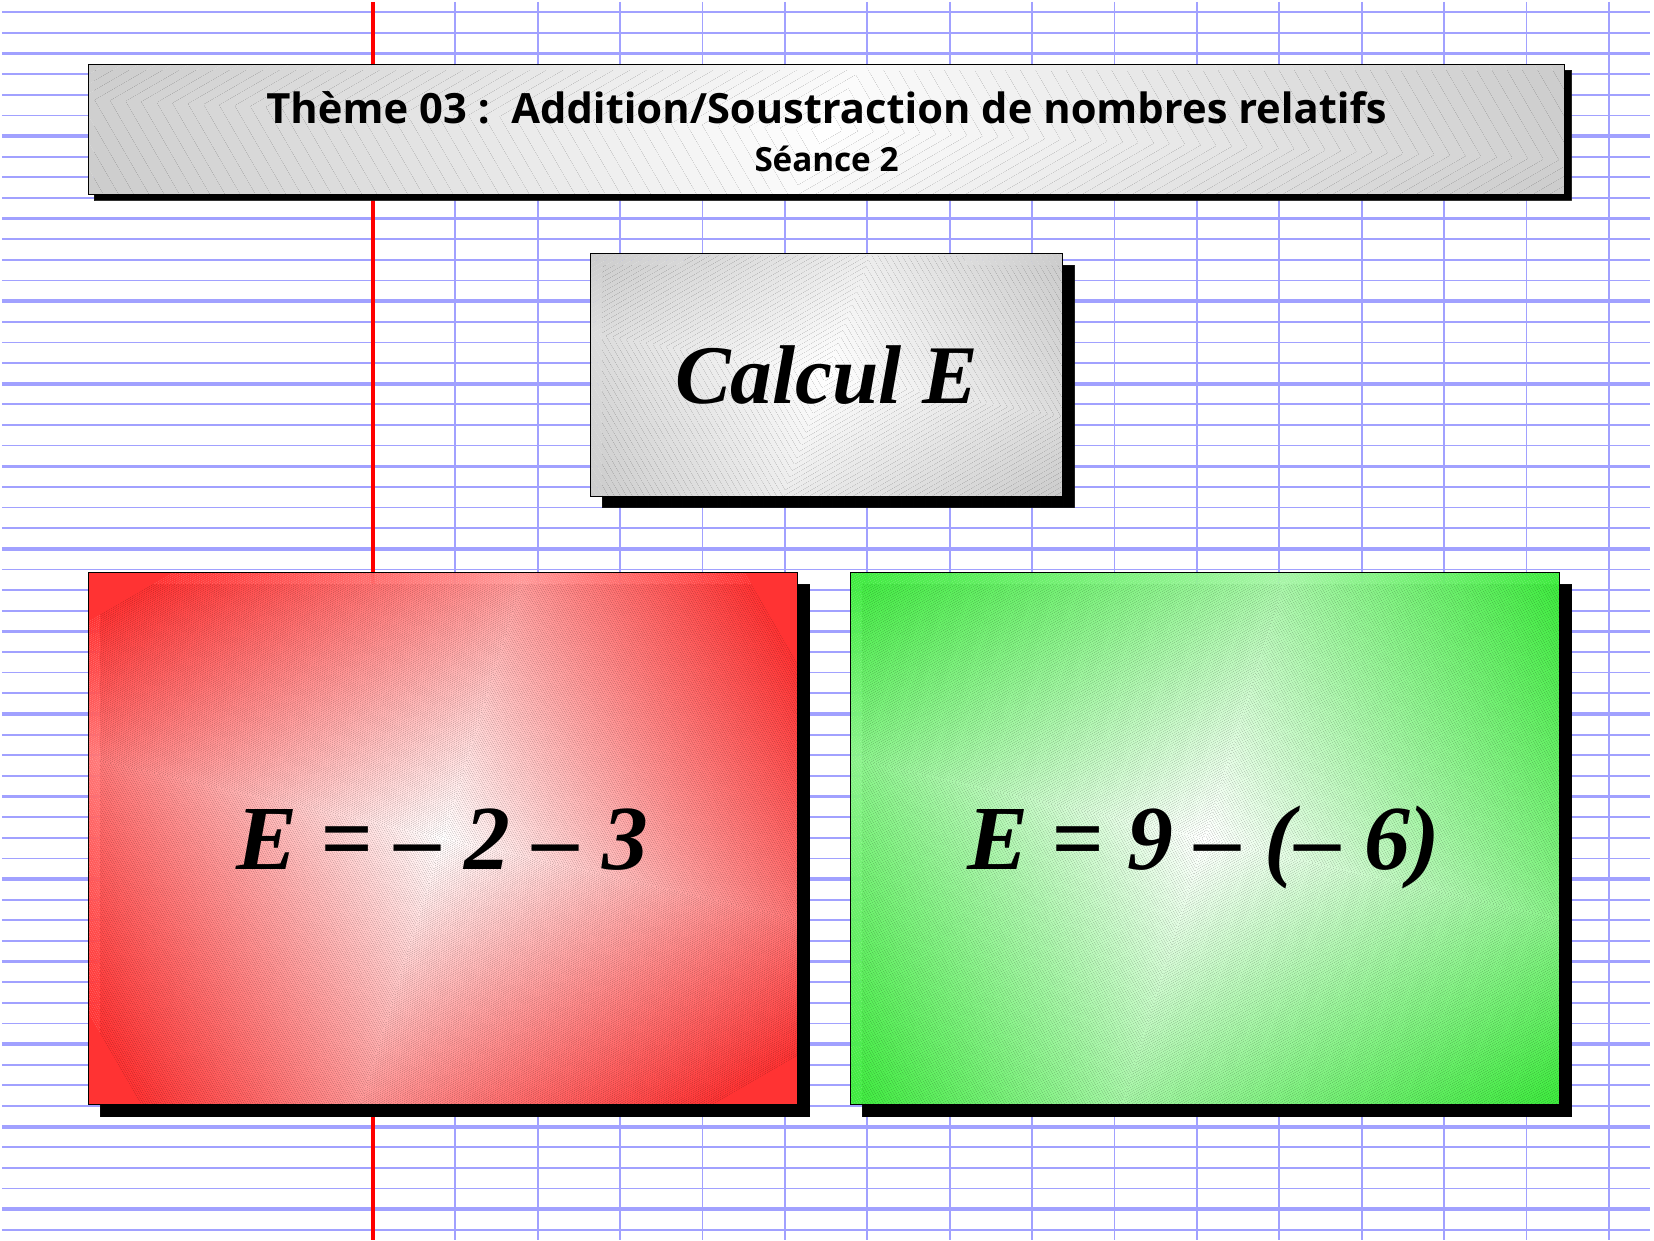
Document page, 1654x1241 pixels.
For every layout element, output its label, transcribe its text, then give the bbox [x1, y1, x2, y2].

text_box Thème 03 : Addition/Soustraction de nombres relatifs Séance 2 [88, 64, 1565, 195]
picture [0, 0, 1654, 1241]
text_box E = – 2 – 3 [88, 572, 798, 1105]
text_box E = 9 – (– 6) [850, 572, 1560, 1105]
text_box Calcul E [590, 253, 1063, 497]
